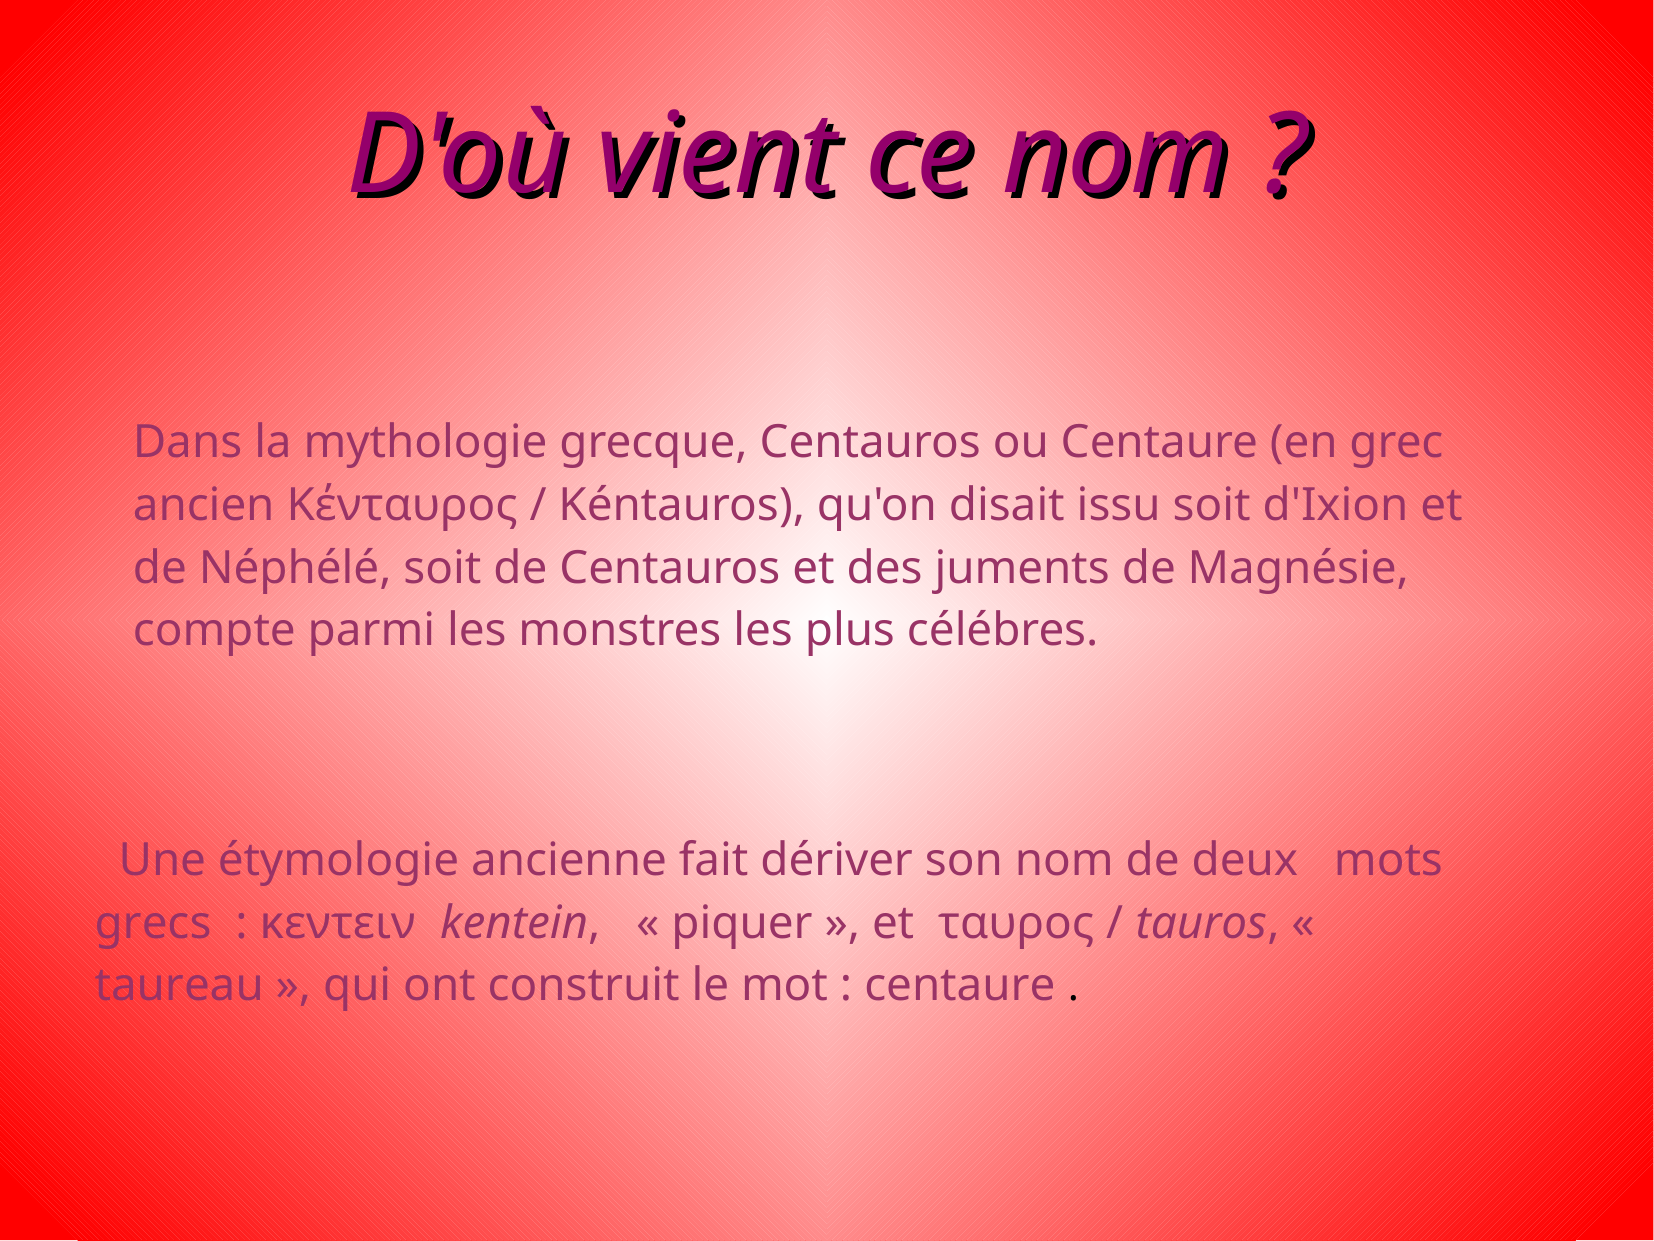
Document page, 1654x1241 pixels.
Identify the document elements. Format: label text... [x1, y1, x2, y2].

text_box Une étymologie ancienne fait dériver son nom de deux mots grecs : κεντειν kentein, « piquer », et ταυρος / tauros, « taureau », qui ont construit le mot : centaure . [94, 826, 1477, 1053]
title D'où vient ce nom ? [82, 49, 1571, 249]
text_box Dans la mythologie grecque, Centauros ou Centaure (en grec ancien Κένταυρος / Kéntauros), qu'on disait issu soit d'Ixion et de Néphélé, soit de Centauros et des juments de Magnésie, compte parmi les monstres les plus célébres. [118, 401, 1524, 630]
